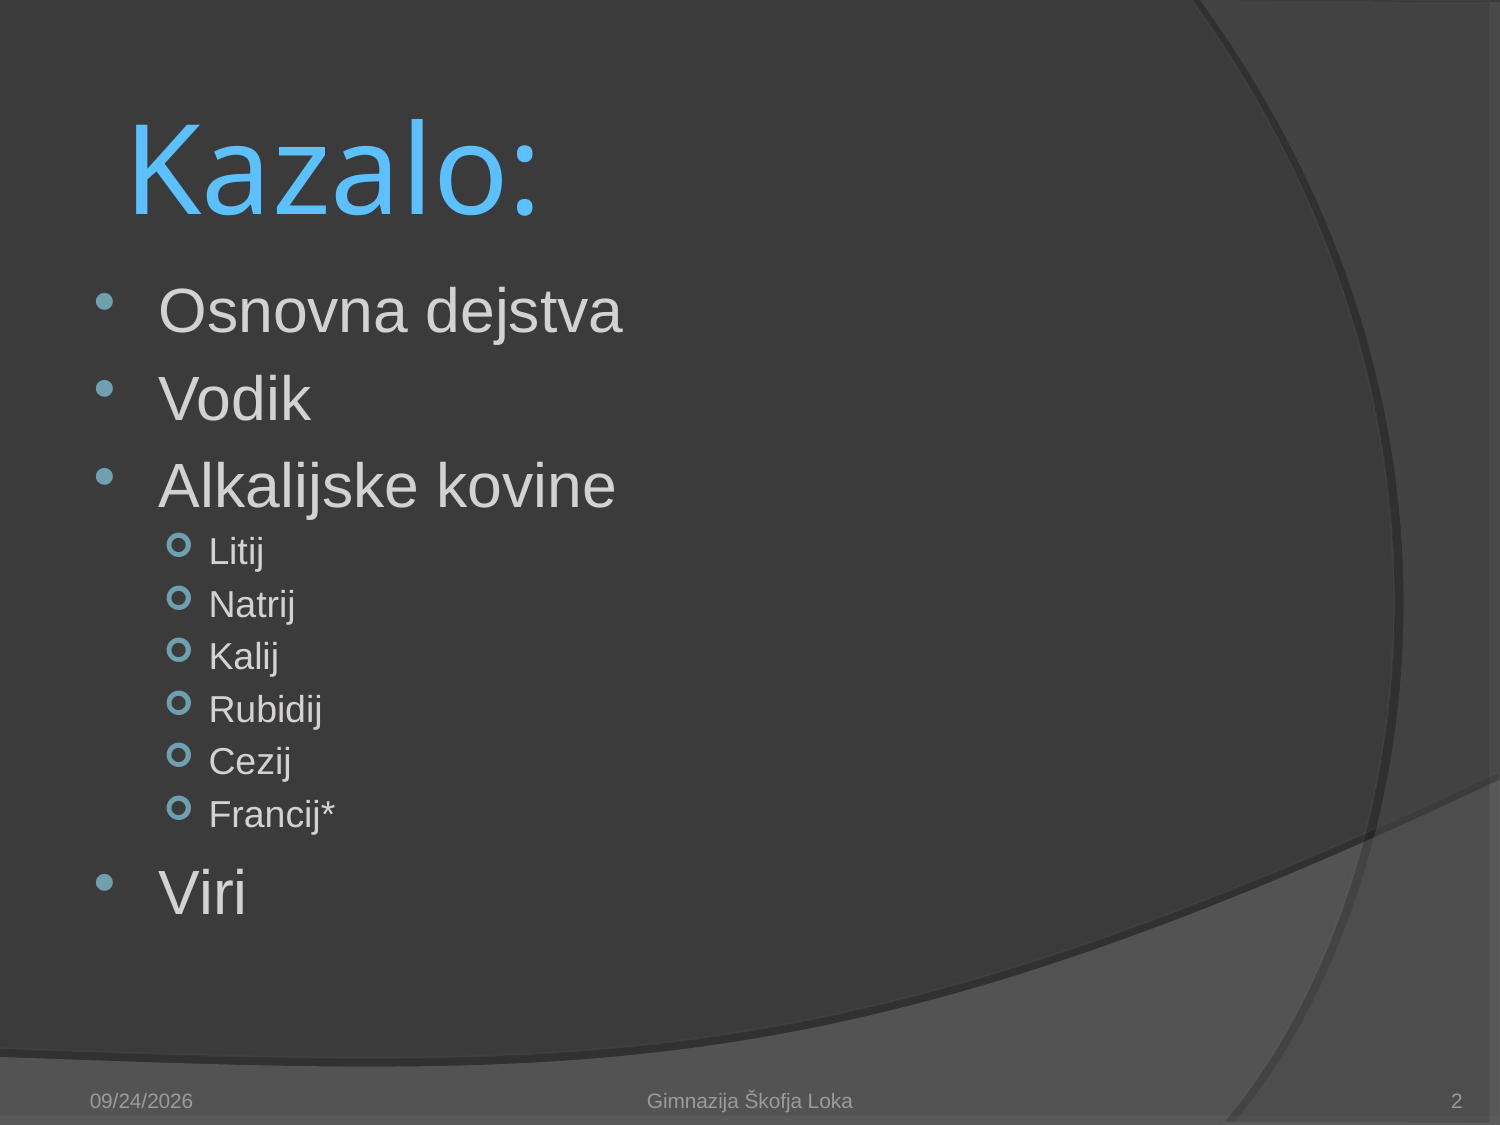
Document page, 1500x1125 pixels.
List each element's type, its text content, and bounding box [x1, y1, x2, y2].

list Osnovna dejstva Vodik Alkalijske kovine Litij Natrij Kalij Rubidij Cezij Francij* Viri [75, 262, 1300, 1005]
slide_number <number> [1337, 1053, 1463, 1114]
footer Gimnazija Škofja Loka [512, 1053, 988, 1114]
slide_number 05/31/2019 [75, 1053, 425, 1114]
title Kazalo: [117, 70, 1465, 258]
